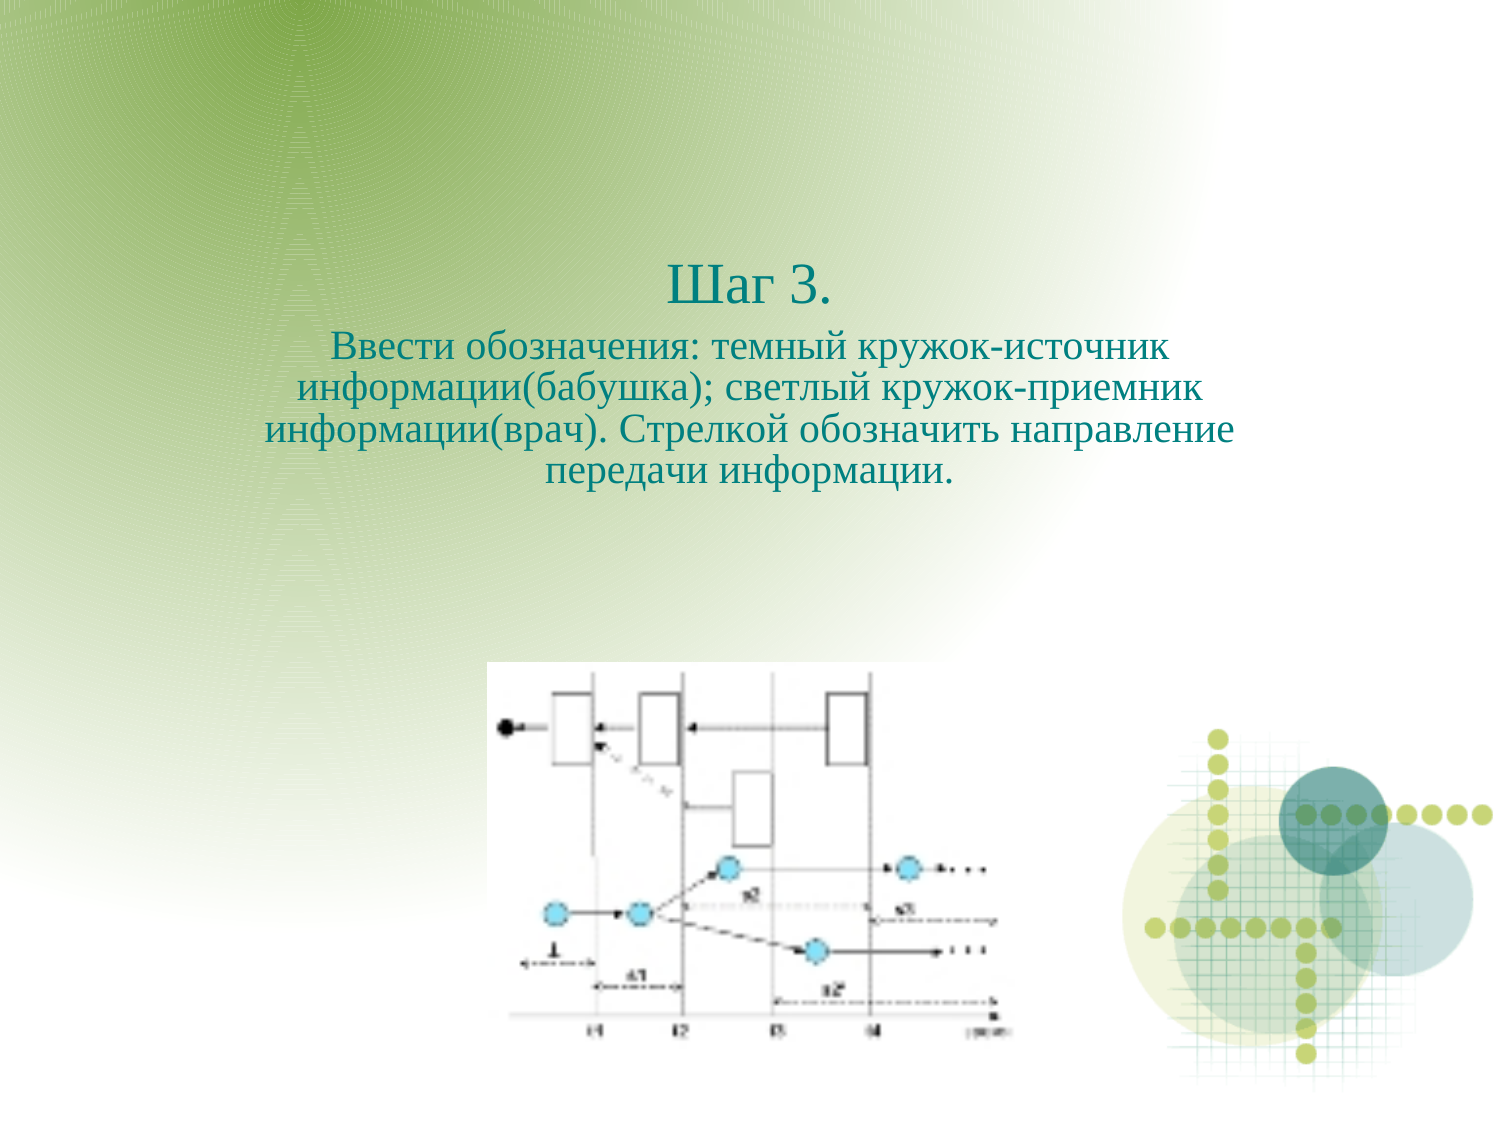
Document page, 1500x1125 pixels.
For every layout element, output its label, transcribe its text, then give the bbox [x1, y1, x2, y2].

title [112, 327, 1388, 563]
subtitle Шаг 3. Ввести обозначения: темный кружок-источник информации(бабушка); светлый кружок-приемник информации(врач). Стрелкой обозначить направление передачи информации. [225, 249, 1276, 538]
picture [1110, 718, 1500, 1098]
picture [487, 662, 1026, 1049]
